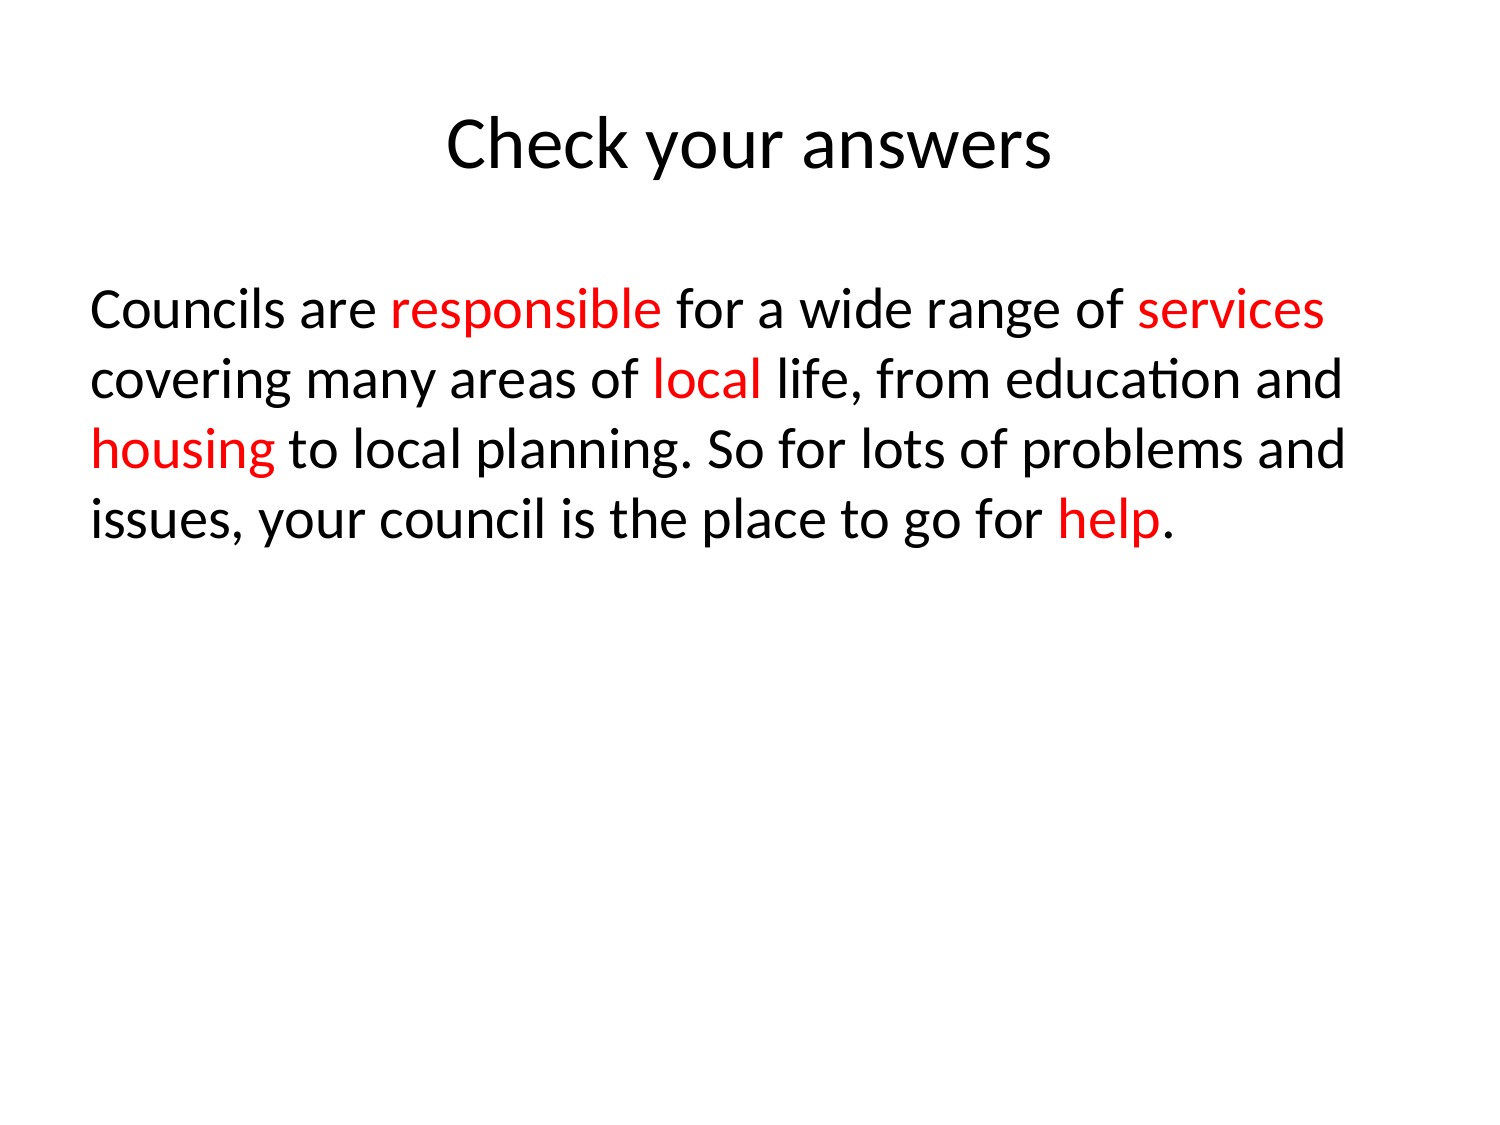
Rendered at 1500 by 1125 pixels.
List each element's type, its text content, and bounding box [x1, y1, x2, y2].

title Check your answers [75, 45, 1426, 233]
list Councils are responsible for a wide range of services covering many areas of local life, from education and housing to local planning. So for lots of problems and issues, your council is the place to go for help. [75, 262, 1426, 1006]
